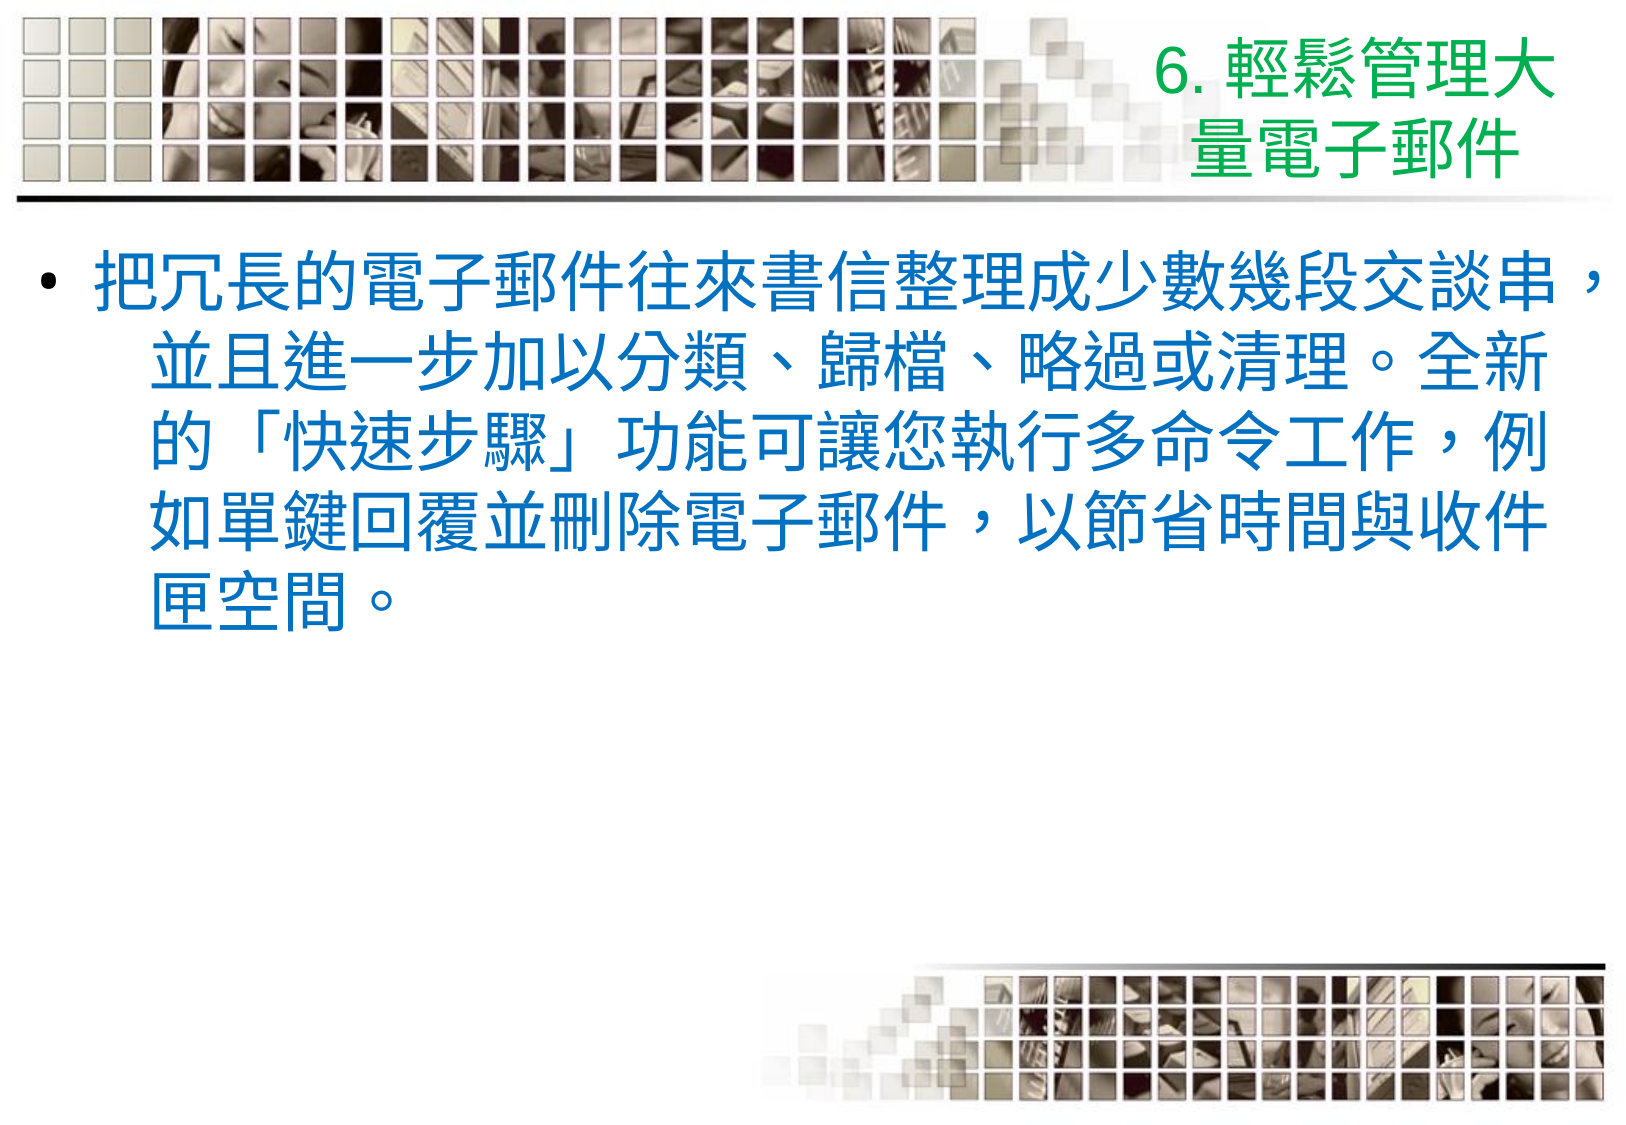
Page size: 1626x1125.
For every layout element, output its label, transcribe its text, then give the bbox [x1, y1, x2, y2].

title 6.輕鬆管理大量電子郵件 [1107, 19, 1604, 183]
list 把冗長的電子郵件往來書信整理成少數幾段交談串，並且進一步加以分類、歸檔、略過或清理。全新的「快速步驟」功能可讓您執行多命令工作，例如單鍵回覆並刪除電子郵件，以節省時間與收件匣空間。 [21, 231, 1604, 941]
